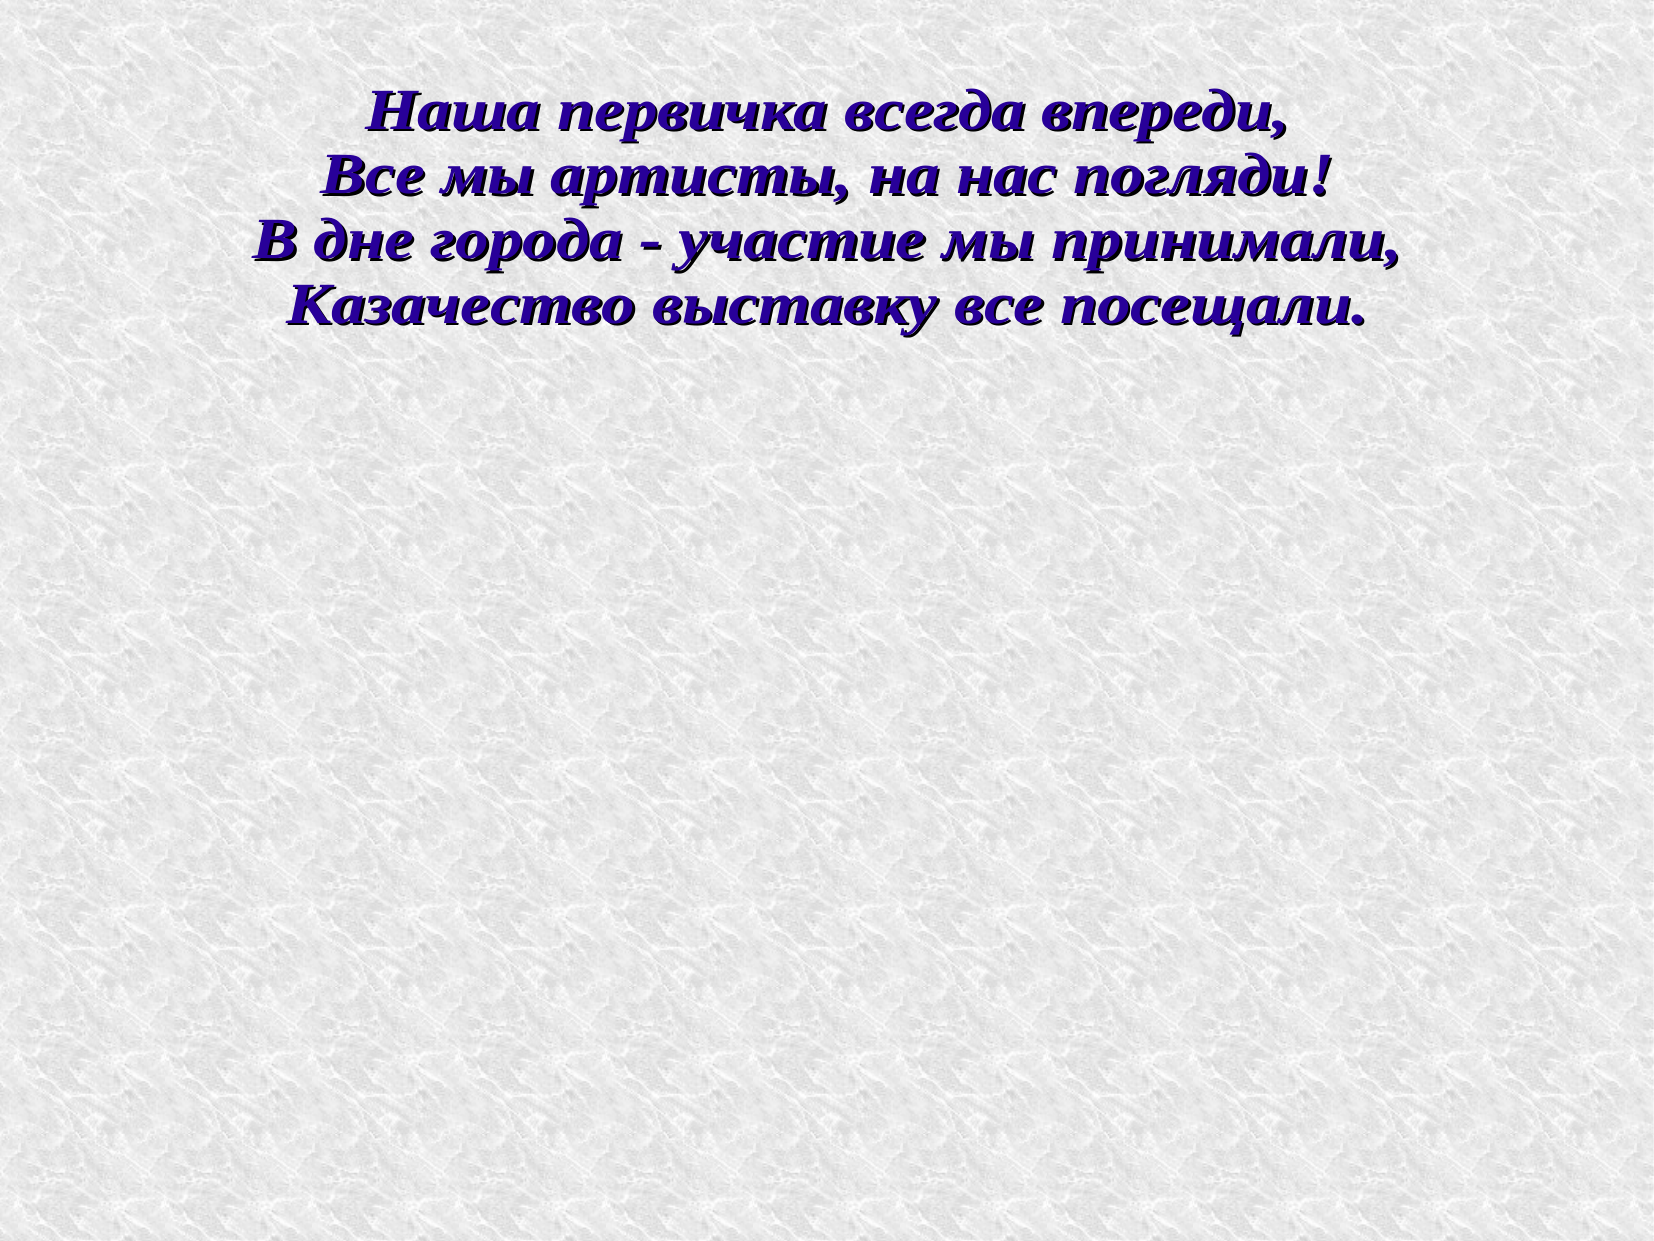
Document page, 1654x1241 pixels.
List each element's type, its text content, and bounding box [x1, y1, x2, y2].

title Наша первичка всегда впереди, Все мы артисты, на нас погляди! В дне города - участие мы принимали, Казачество выставку все посещали. [121, 76, 1534, 337]
picture [0, 0, 1654, 1241]
